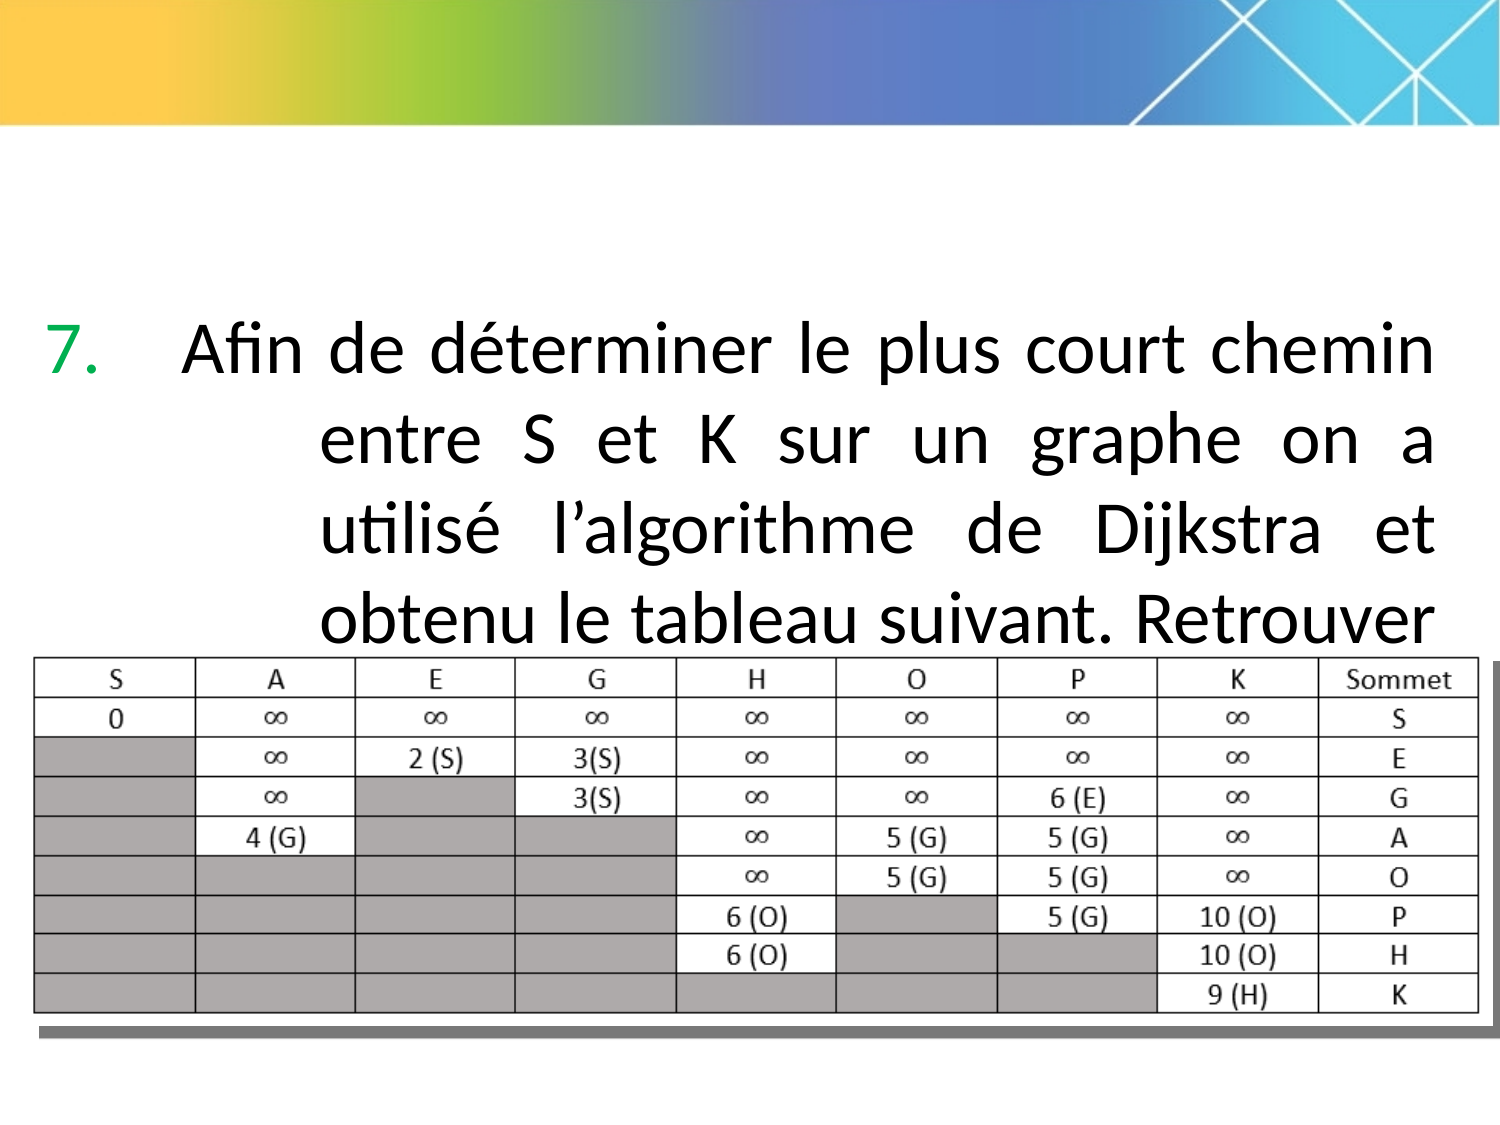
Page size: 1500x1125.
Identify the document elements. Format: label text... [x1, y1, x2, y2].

title Afin de déterminer le plus court chemin entre S et K sur un graphe on a utilisé l’algorithme de Dijkstra et obtenu le tableau suivant. Retrouver ce plus court chemin et le temps correspondant en minutes. [29, 290, 1453, 477]
picture [23, 645, 1493, 1026]
